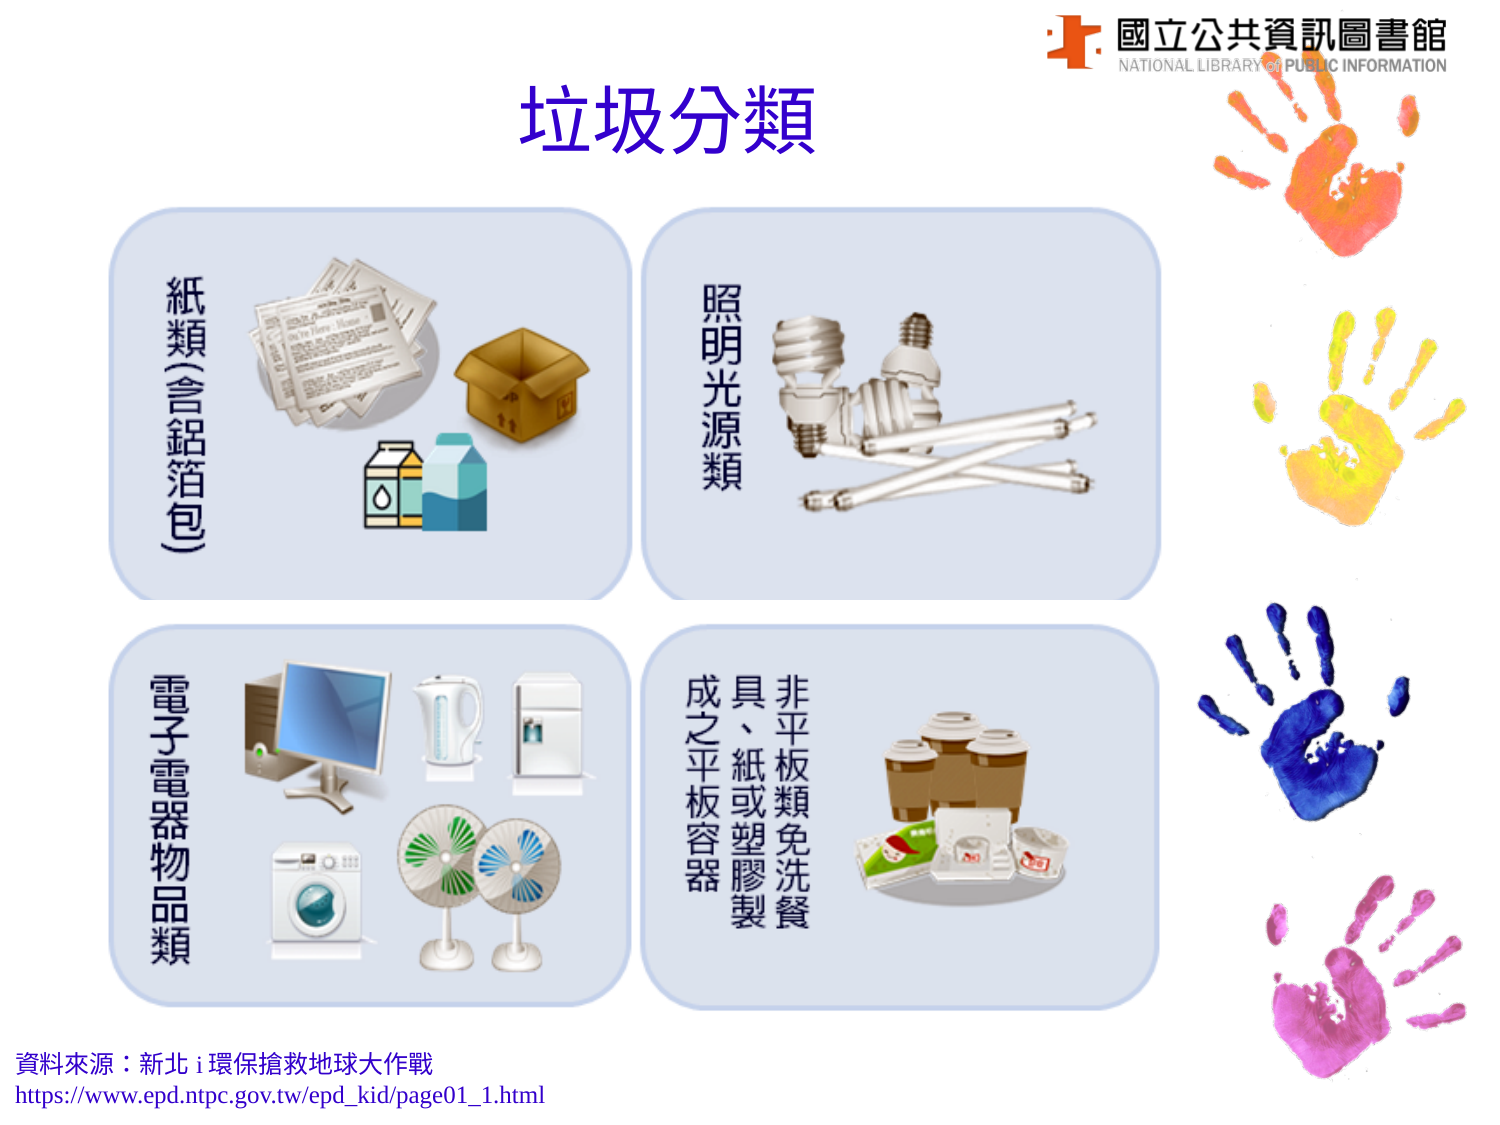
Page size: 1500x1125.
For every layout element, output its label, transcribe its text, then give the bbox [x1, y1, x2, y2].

title 垃圾分類 [112, 24, 1176, 190]
text_box 資料來源：新北i環保搶救地球大作戰 https://www.epd.ntpc.gov.tw/epd_kid/page01_1.html [0, 1040, 1205, 1117]
picture [88, 190, 1179, 1032]
